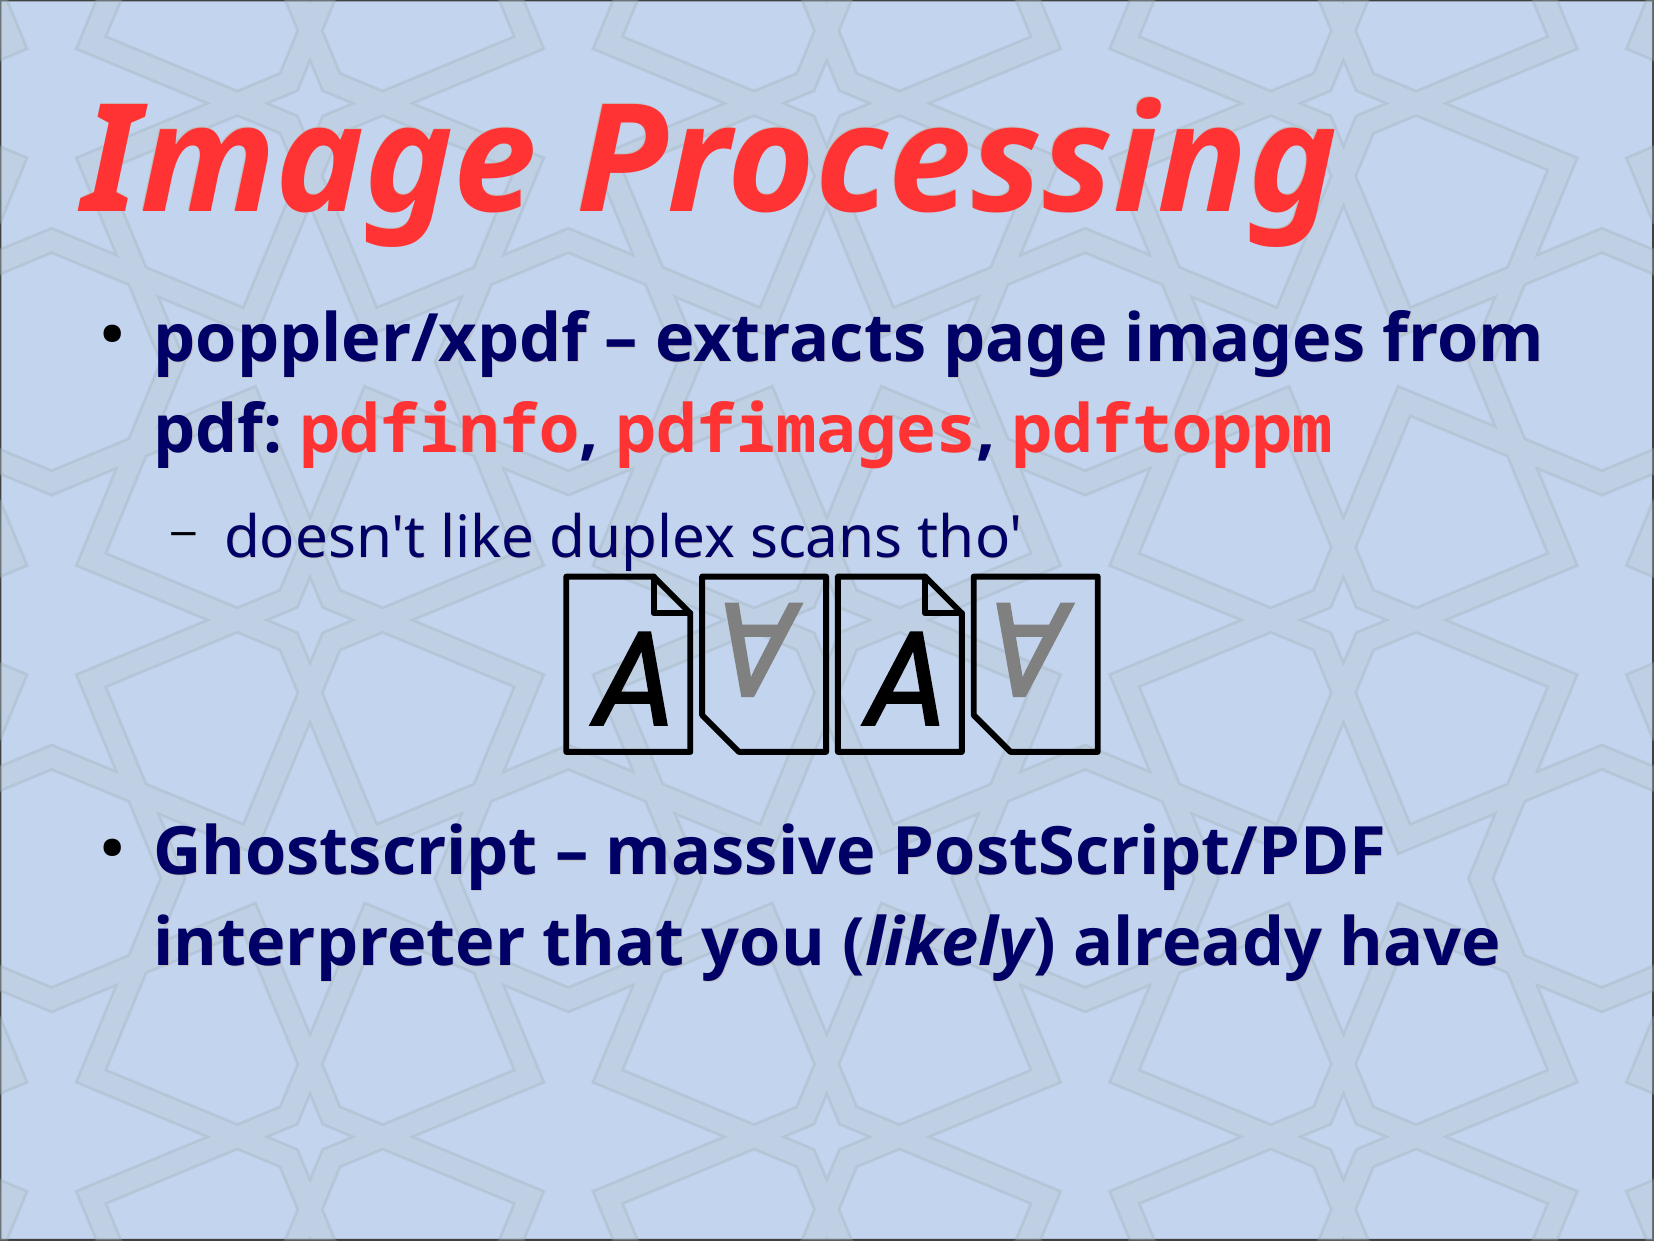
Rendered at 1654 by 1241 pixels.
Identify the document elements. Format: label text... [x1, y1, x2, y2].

list poppler/xpdf – extracts page images from pdf: pdfinfo, pdfimages, pdftoppm doesn't like duplex scans tho' Ghostscript – massive PostScript/PDF interpreter that you (likely) already have [82, 290, 1571, 1010]
picture [556, 566, 1108, 762]
title Image Processing [82, 49, 1571, 257]
